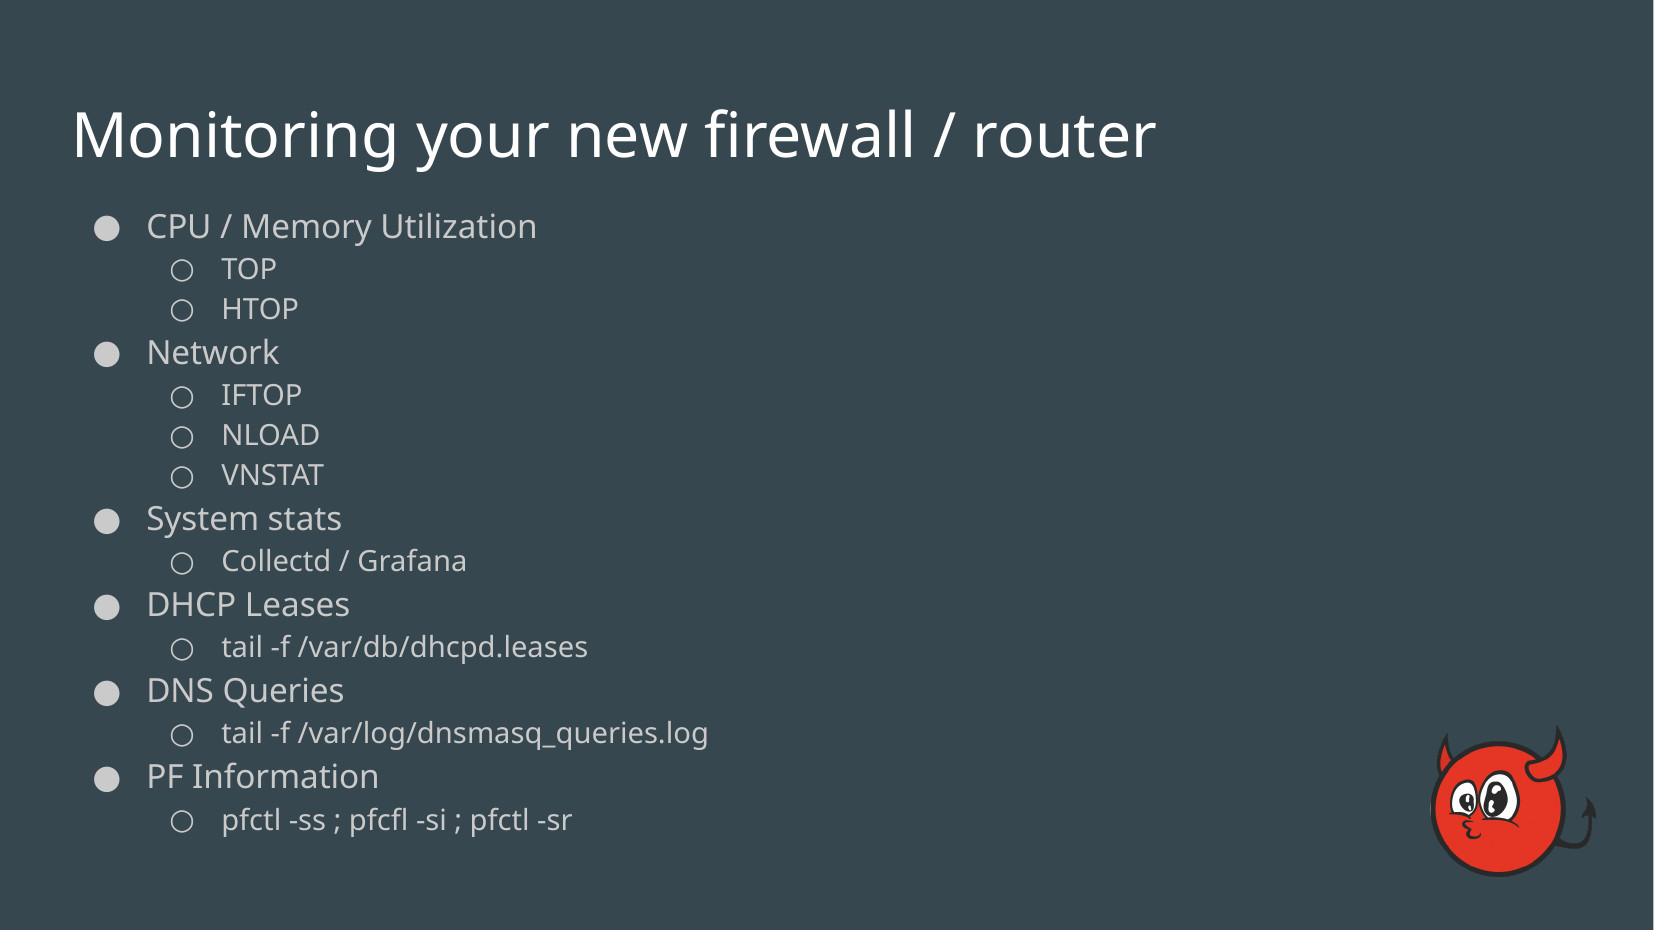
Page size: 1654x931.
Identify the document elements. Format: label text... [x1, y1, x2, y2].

title Monitoring your new firewall / router [56, 80, 1598, 184]
list CPU / Memory Utilization TOP HTOP Network IFTOP NLOAD VNSTAT System stats Collectd / Grafana DHCP Leases tail -f /var/db/dhcpd.leases DNS Queries tail -f /var/log/dnsmasq_queries.log PF Information pfctl -ss ; pfcfl -si ; pfctl -sr [56, 184, 1598, 896]
